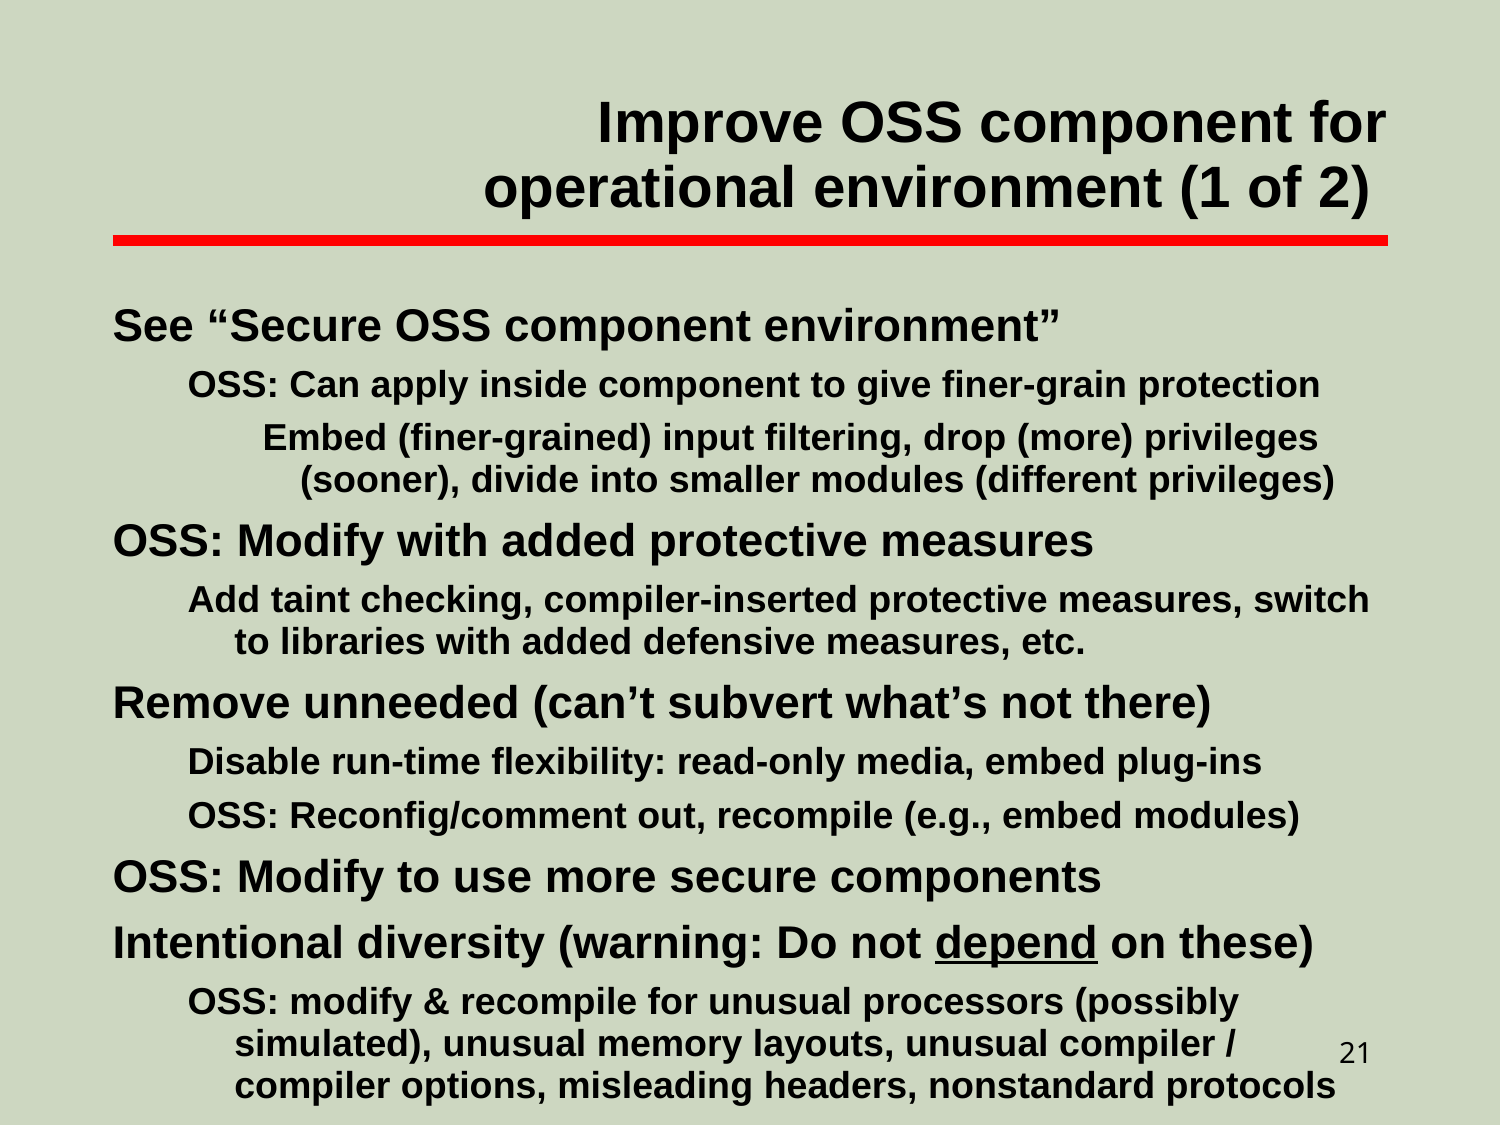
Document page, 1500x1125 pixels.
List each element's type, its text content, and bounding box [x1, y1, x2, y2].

title Improve OSS component for operational environment (1 of 2) [337, 89, 1388, 220]
list See “Secure OSS component environment” OSS: Can apply inside component to give finer-grain protection Embed (finer-grained) input filtering, drop (more) privileges (sooner), divide into smaller modules (different privileges) OSS: Modify with added protective measures Add taint checking, compiler-inserted protective measures, switch to libraries with added defensive measures, etc. Remove unneeded (can’t subvert what’s not there) Disable run-time flexibility: read-only media, embed plug-ins OSS: Reconfig/comment out, recompile (e.g., embed modules) OSS: Modify to use more secure components Intentional diversity (warning: Do not depend on these) OSS: modify & recompile for unusual processors (possibly simulated), unusual memory layouts, unusual compiler / compiler options, misleading headers, nonstandard protocols [112, 299, 1388, 1107]
